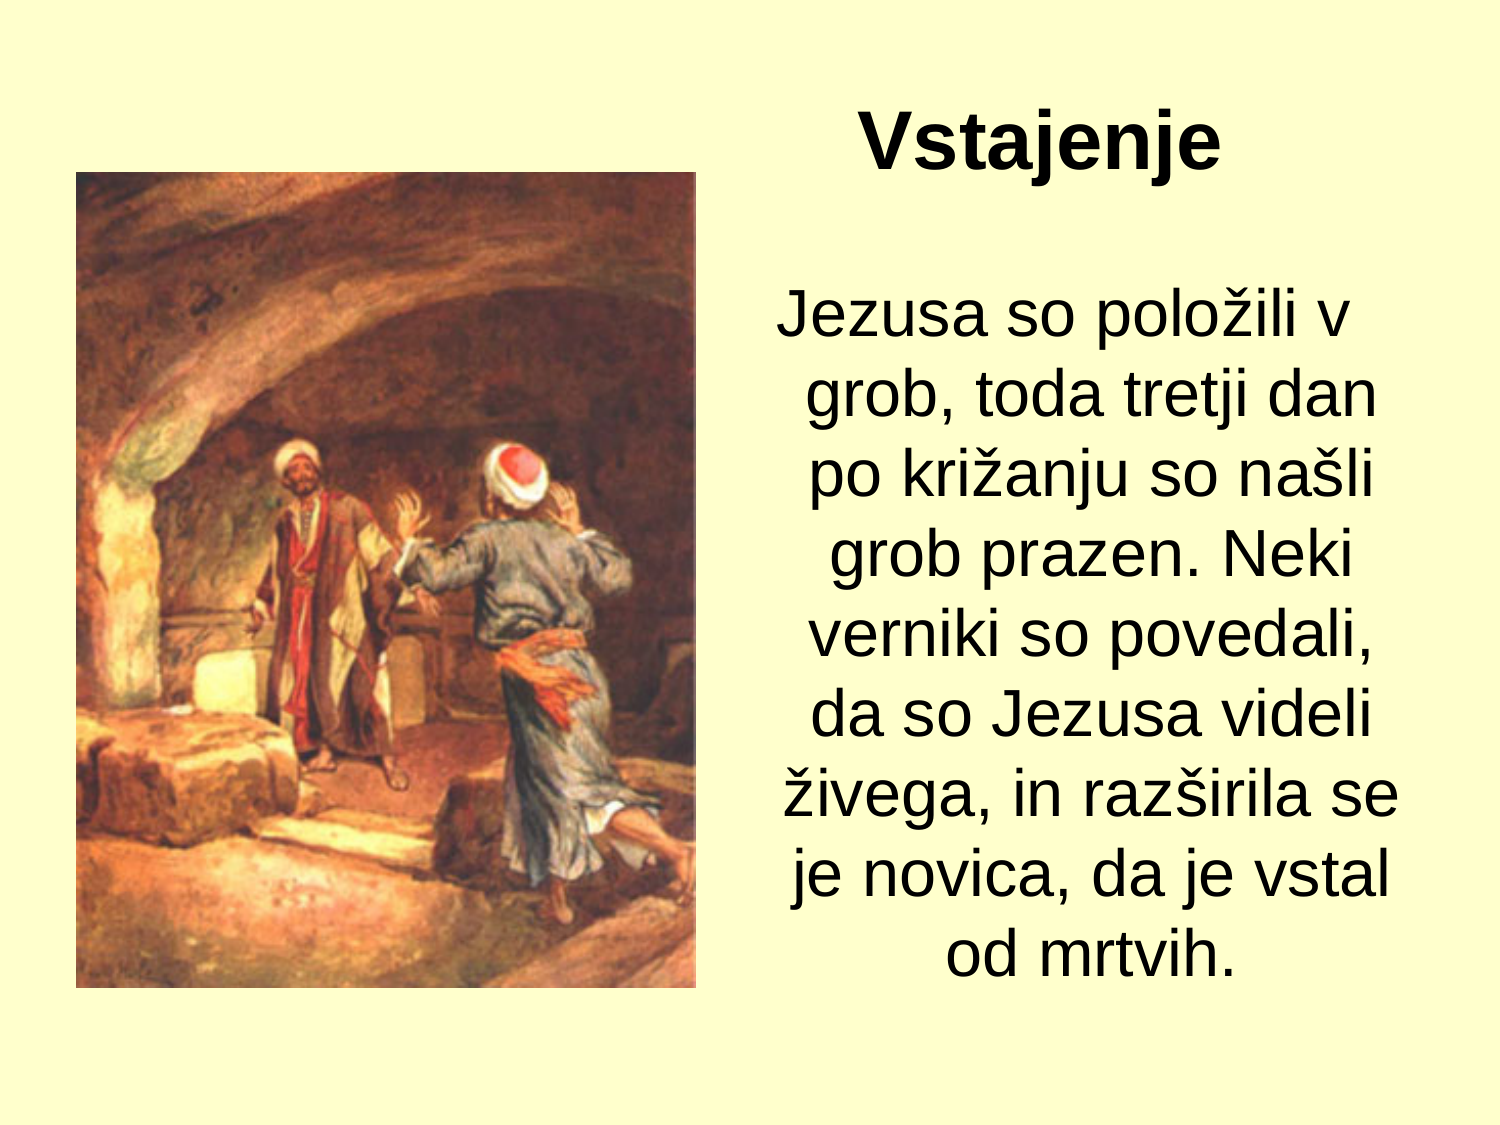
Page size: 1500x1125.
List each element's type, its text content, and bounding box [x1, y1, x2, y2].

title Vstajenje [750, 42, 1331, 231]
picture [76, 172, 696, 988]
list Jezusa so položili v grob, toda tretji dan po križanju so našli grob prazen. Neki verniki so povedali, da so Jezusa videli živega, in razširila se je novica, da je vstal od mrtvih. [702, 262, 1425, 1005]
